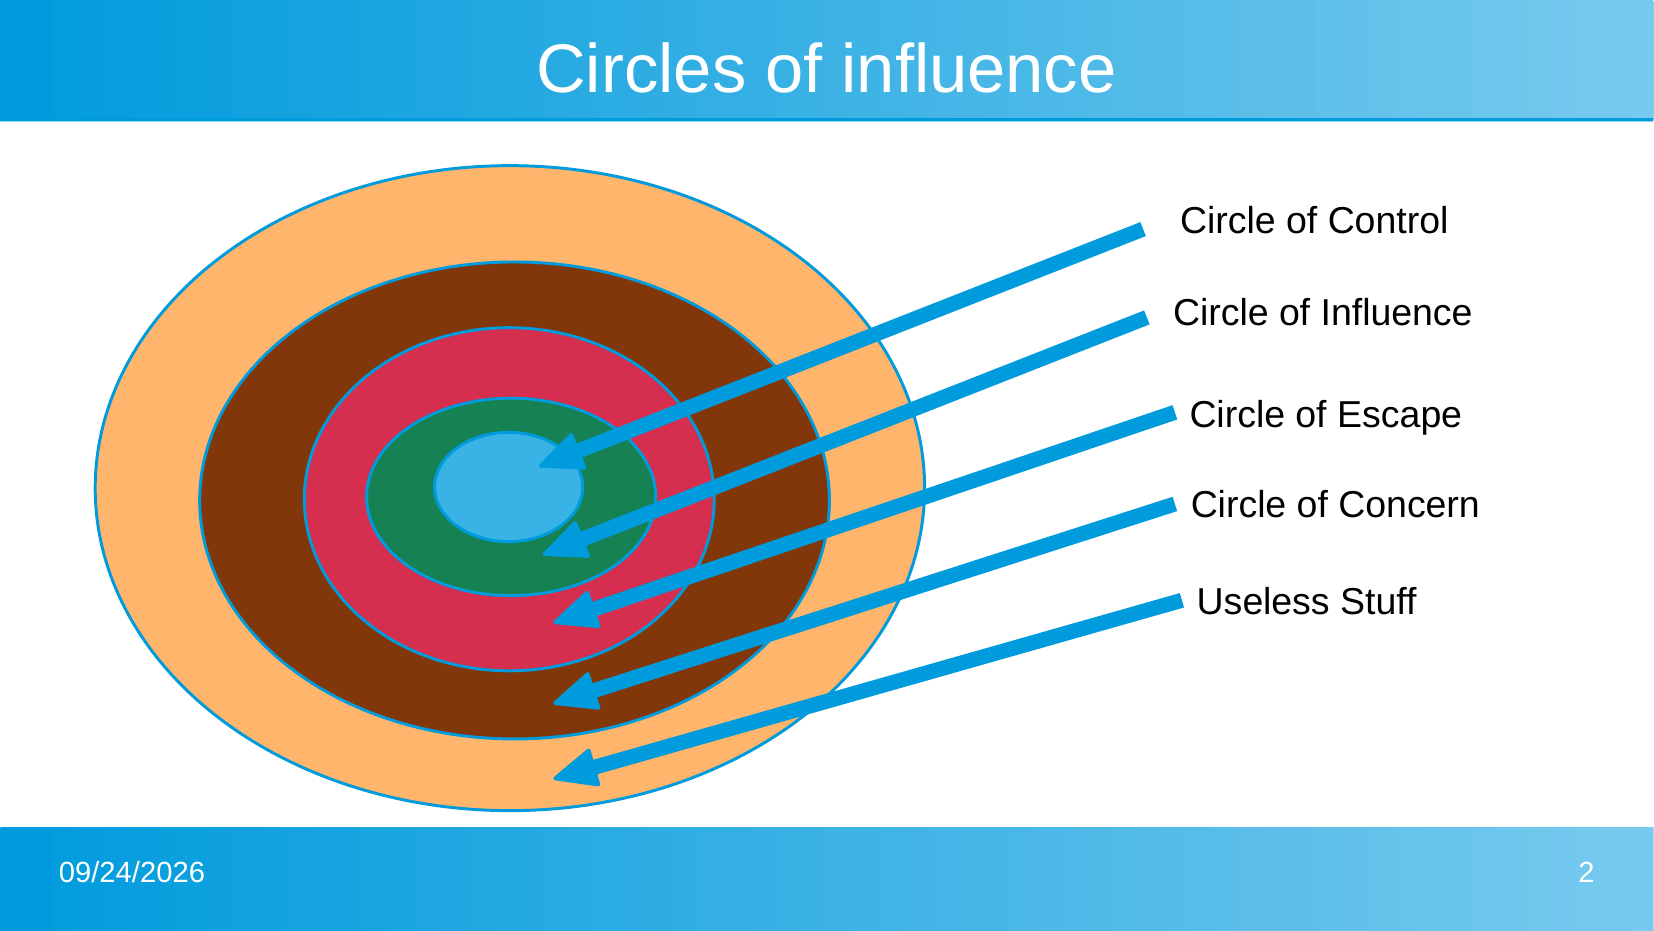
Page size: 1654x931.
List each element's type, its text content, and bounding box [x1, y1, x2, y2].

title Circles of influence [59, 29, 1595, 108]
text_box [95, 165, 925, 811]
text_box Useless Stuff [1181, 573, 1569, 631]
text_box Circle of Influence [1158, 284, 1545, 342]
text_box Circle of Escape [1174, 386, 1562, 444]
text_box Circle of Concern [1176, 475, 1563, 533]
text_box Circle of Control [1165, 191, 1552, 249]
